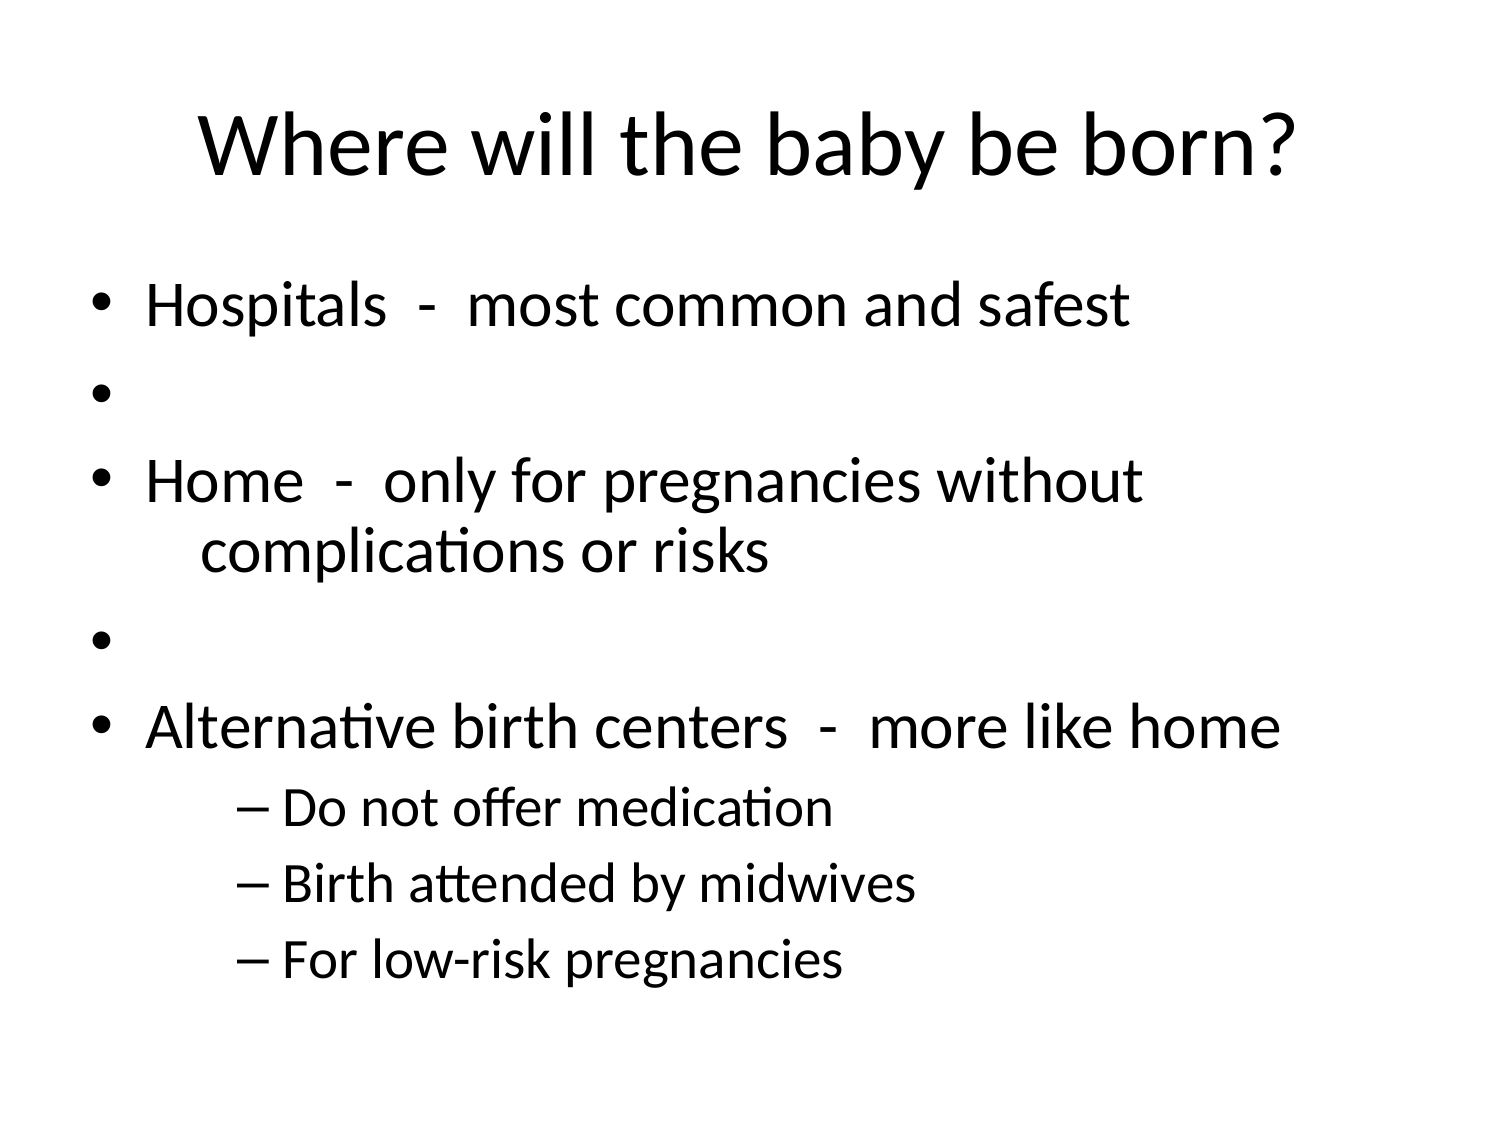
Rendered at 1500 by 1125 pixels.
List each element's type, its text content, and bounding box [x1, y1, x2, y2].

title Where will the baby be born? [75, 45, 1426, 233]
list Hospitals - most common and safest Home - only for pregnancies without complications or risks Alternative birth centers - more like home Do not offer medication Birth attended by midwives For low-risk pregnancies [75, 262, 1426, 1005]
